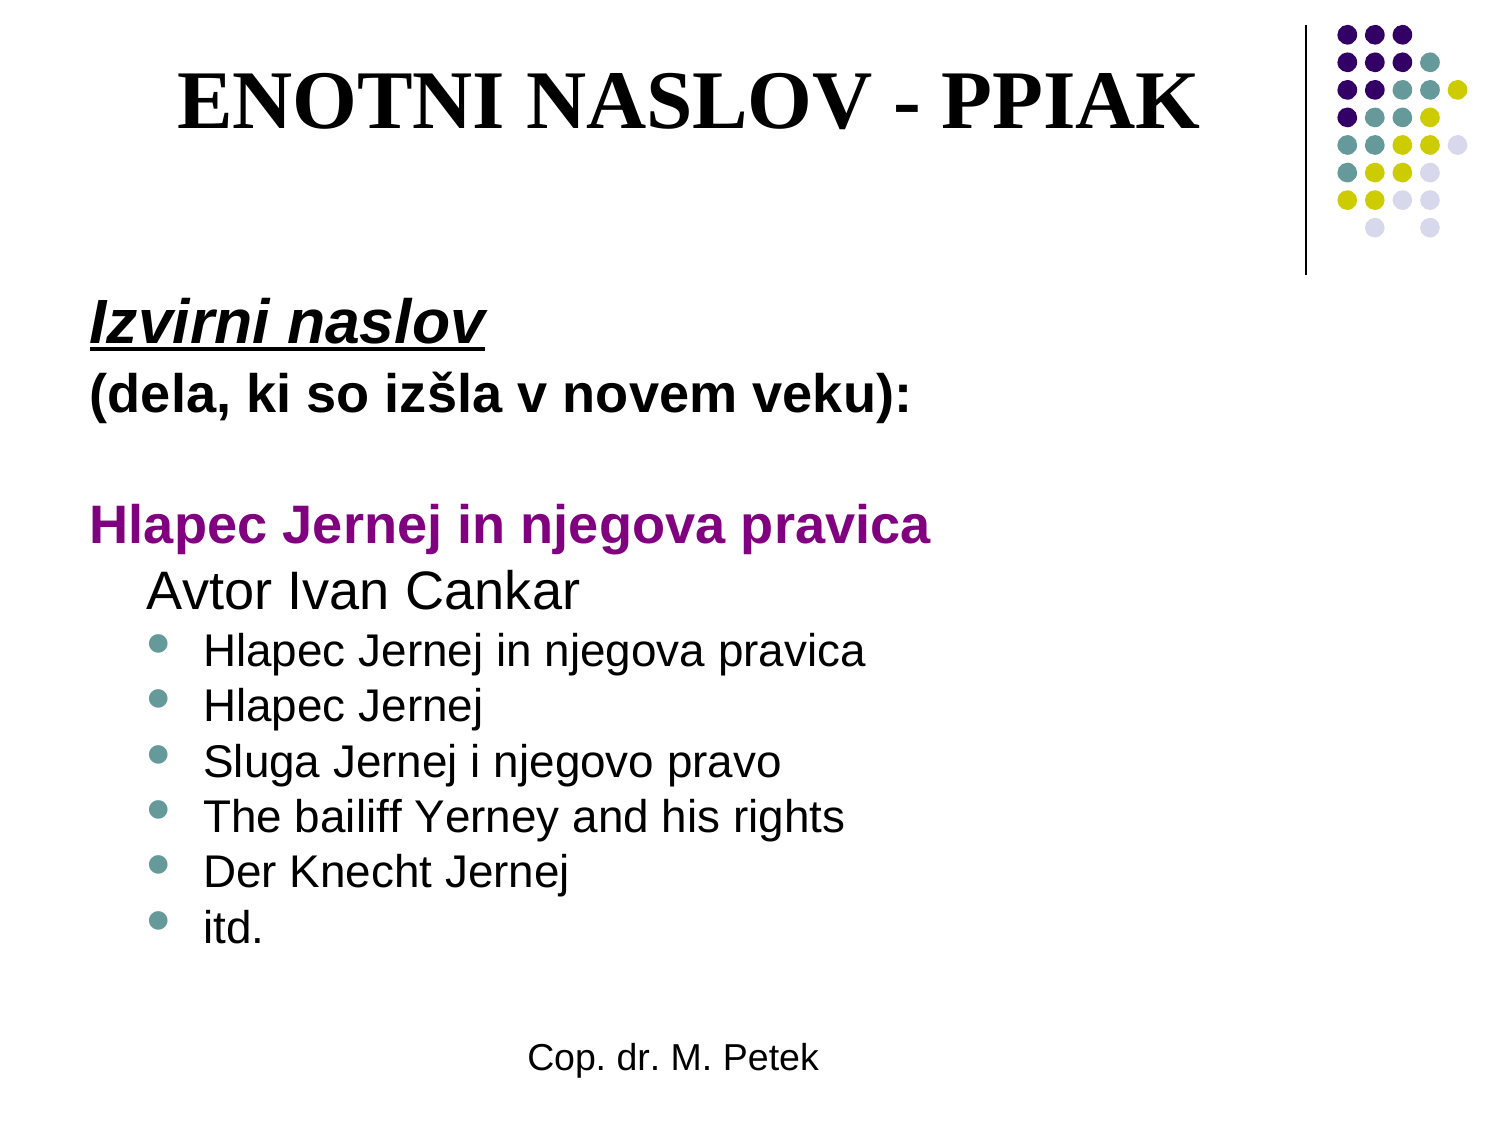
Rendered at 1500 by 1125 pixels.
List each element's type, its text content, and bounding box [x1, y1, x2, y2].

list Izvirni naslov (dela, ki so izšla v novem veku): Hlapec Jernej in njegova pravica Avtor Ivan Cankar Hlapec Jernej in njegova pravica Hlapec Jernej Sluga Jernej i njegovo pravo The bailiff Yerney and his rights Der Knecht Jernej itd. [75, 282, 1426, 1016]
title [225, 0, 1500, 38]
text_box ENOTNI NASLOV - PPIAK [162, 37, 1438, 153]
